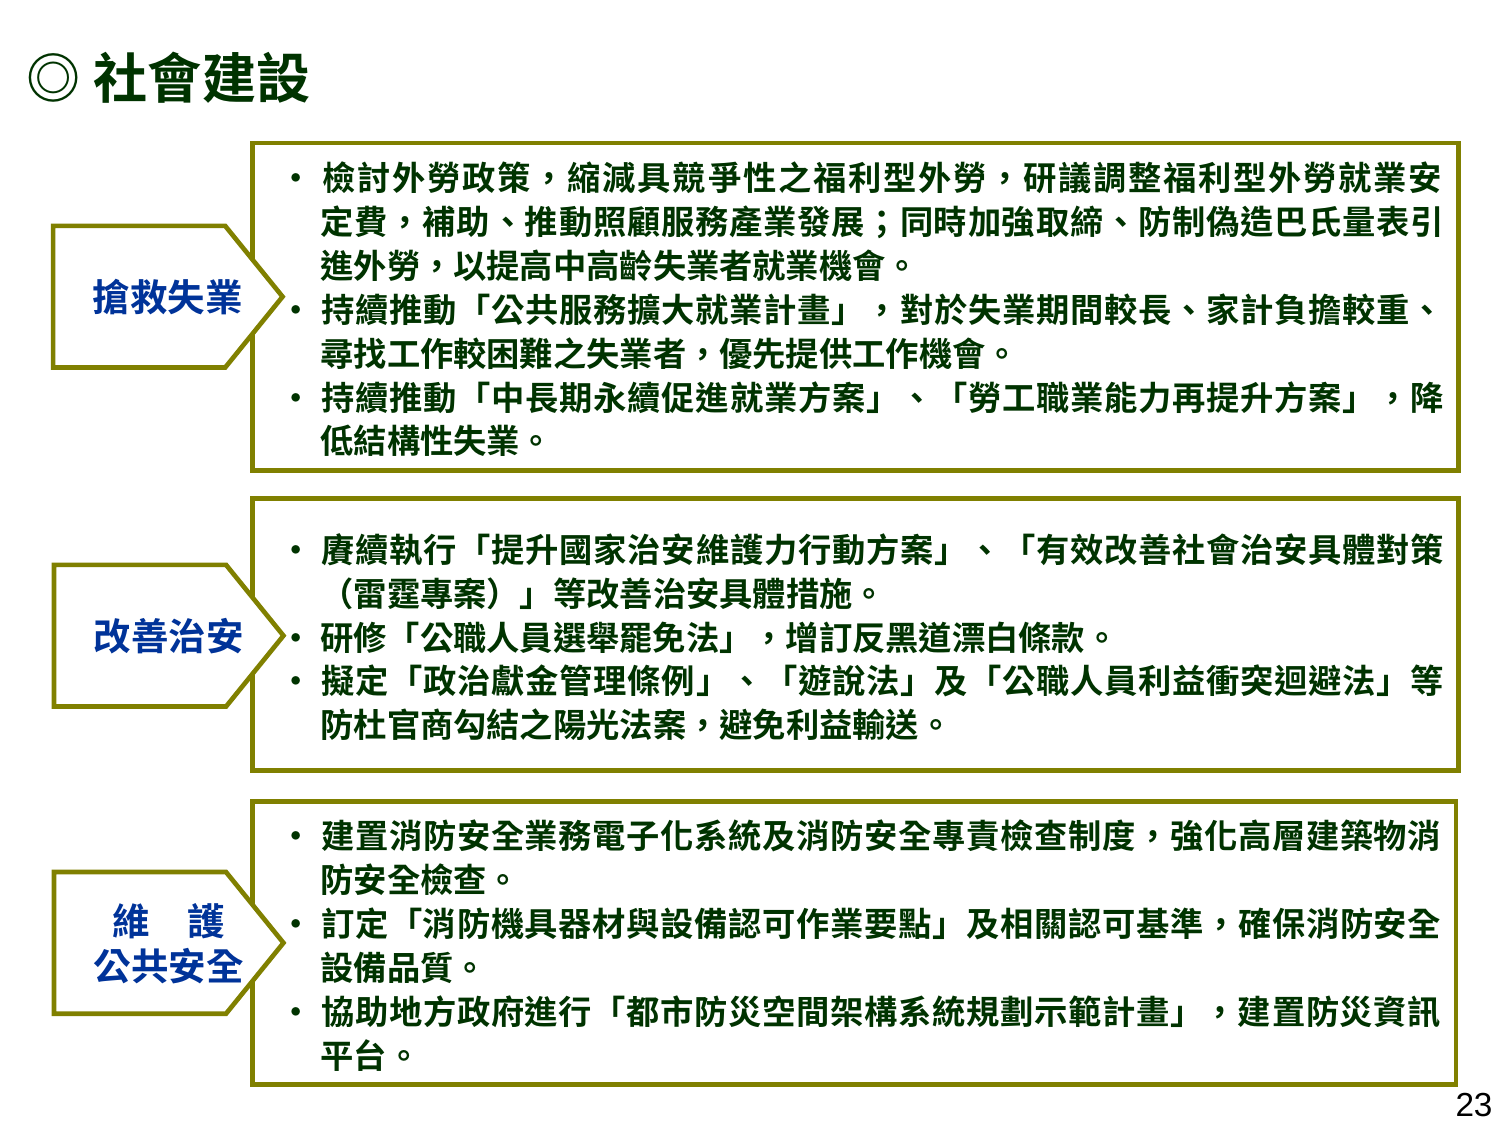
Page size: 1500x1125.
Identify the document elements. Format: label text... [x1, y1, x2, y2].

text_box 維 護 公共安全 [53, 872, 284, 1014]
text_box 改善治安 [53, 564, 284, 707]
text_box ‧建置消防安全業務電子化系統及消防安全專責檢查制度，強化高層建築物消防安全檢查。 ‧訂定「消防機具器材與設備認可作業要點」及相關認可基準，確保消防安全設備品質。 ‧協助地方政府進行「都市防災空間架構系統規劃示範計畫」，建置防災資訊平台。 [252, 801, 1456, 1085]
text_box ‧檢討外勞政策，縮減具競爭性之福利型外勞，研議調整福利型外勞就業安 定費，補助、推動照顧服務產業發展；同時加強取締、防制偽造巴氏量表引進外勞，以提高中高齡失業者就業機會。 ‧持續推動「公共服務擴大就業計畫」，對於失業期間較長、家計負擔較重、尋找工作較困難之失業者，優先提供工作機會。 ‧持續推動「中長期永續促進就業方案」、「勞工職業能力再提升方案」，降低結構性失業。 [252, 143, 1459, 471]
text_box 搶救失業 [53, 225, 283, 368]
text_box ‧賡續執行「提升國家治安維護力行動方案」、「有效改善社會治安具體對策（雷霆專案）」等改善治安具體措施。 ‧研修「公職人員選舉罷免法」，增訂反黑道漂白條款。 ‧擬定「政治獻金管理條例」、「遊說法」及「公職人員利益衝突迴避法」等防杜官商勾結之陽光法案，避免利益輸送。 [252, 498, 1459, 771]
text_box ◎社會建設 [11, 36, 360, 118]
